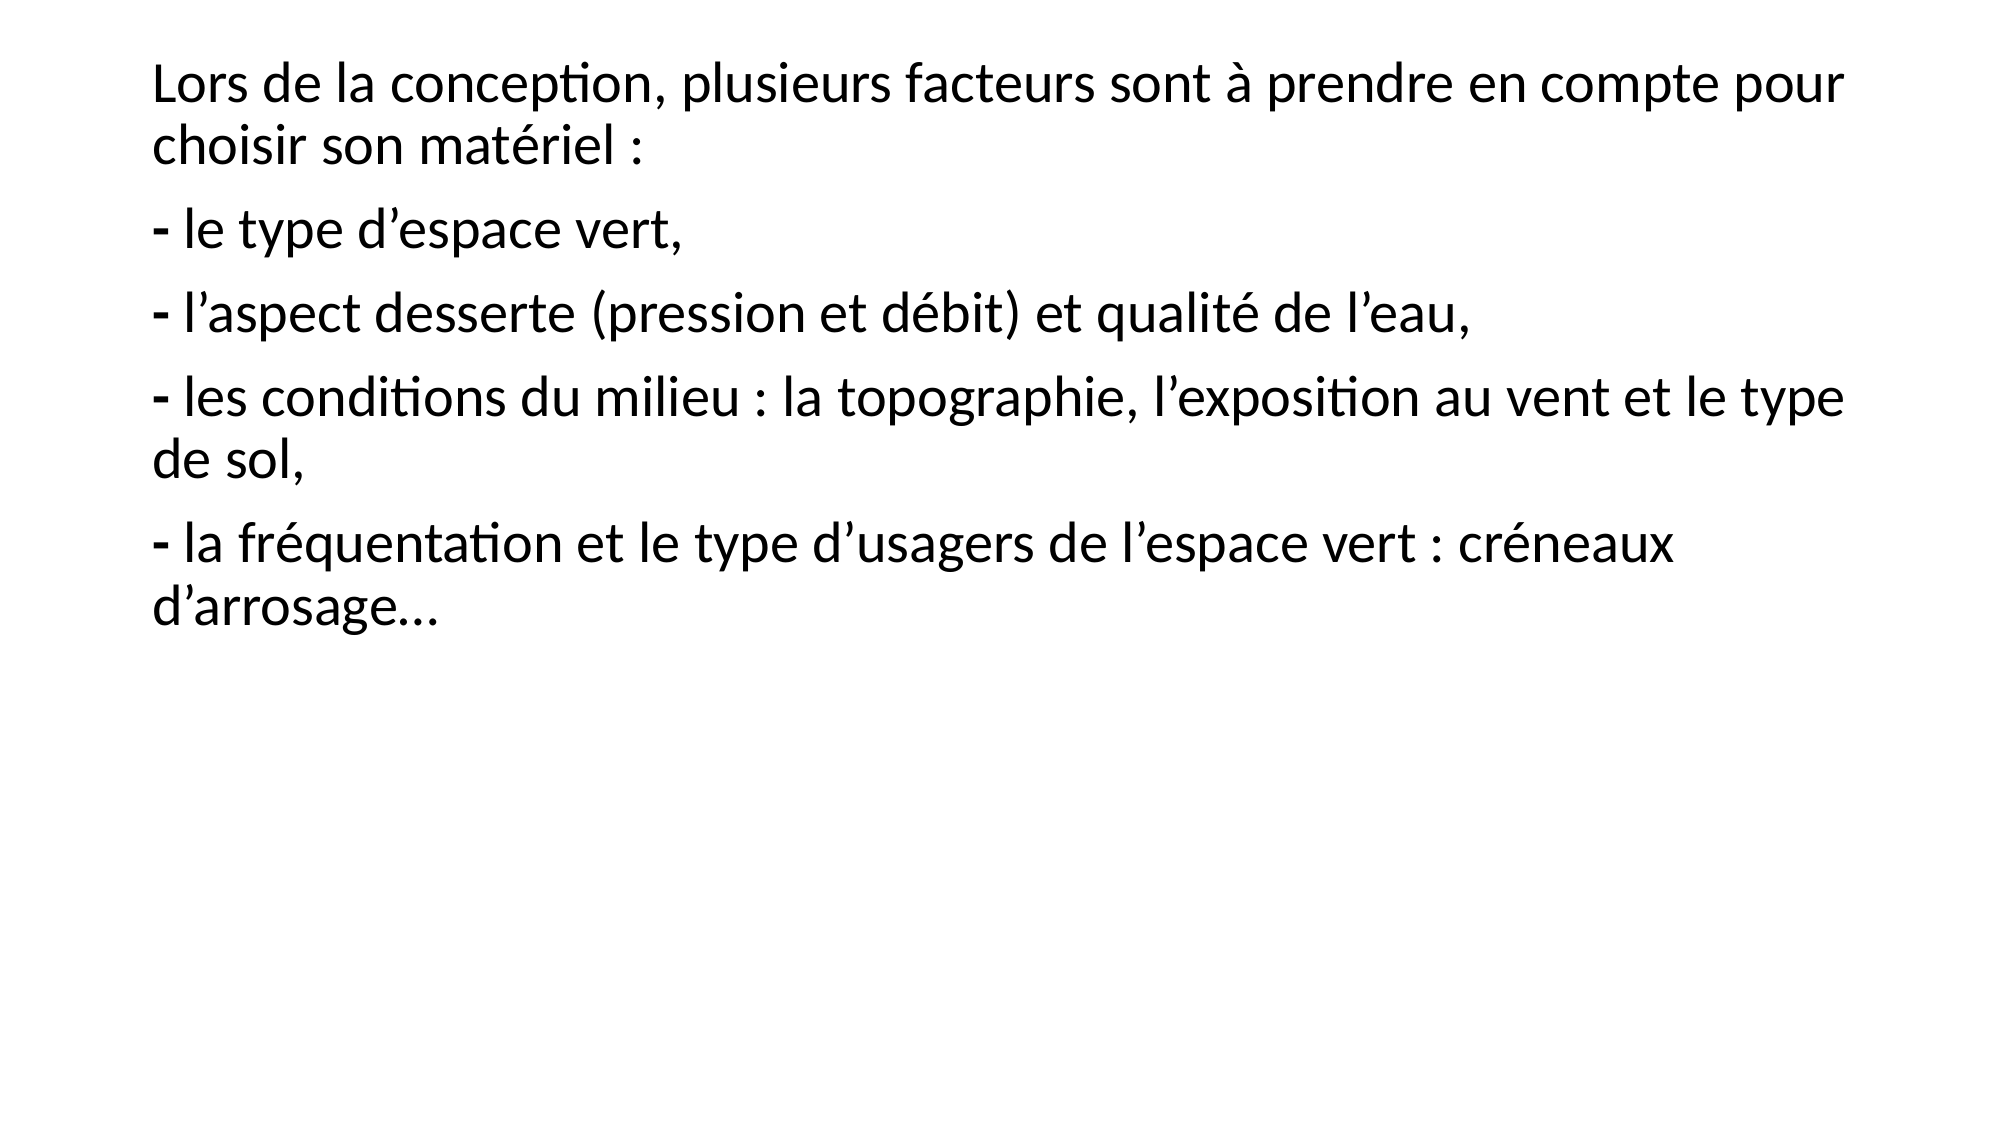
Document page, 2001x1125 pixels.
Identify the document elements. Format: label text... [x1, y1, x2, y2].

list Lors de la conception, plusieurs facteurs sont à prendre en compte pour choisir son matériel : - le type d’espace vert, - l’aspect desserte (pression et débit) et qualité de l’eau, - les conditions du milieu : la topographie, l’exposition au vent et le type de sol, - la fréquentation et le type d’usagers de l’espace vert : créneaux d’arrosage… [137, 44, 1863, 1014]
